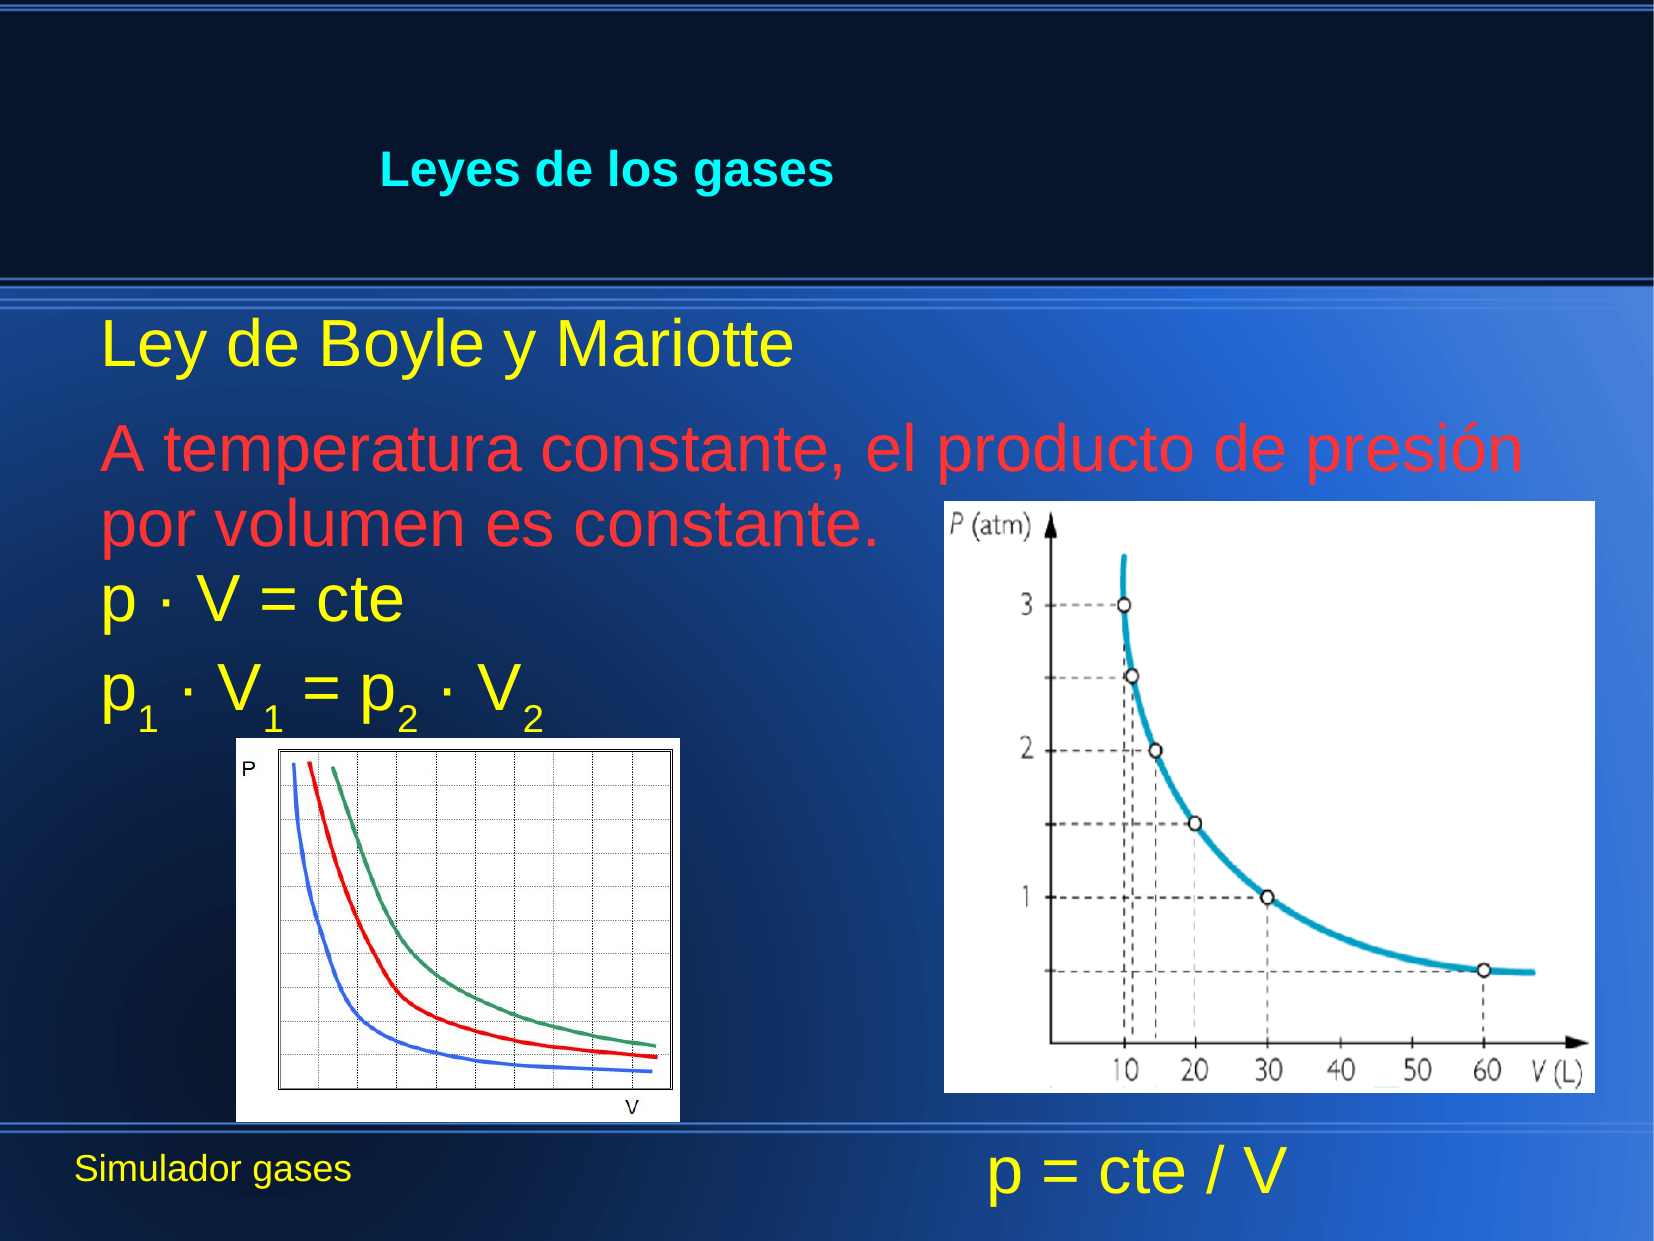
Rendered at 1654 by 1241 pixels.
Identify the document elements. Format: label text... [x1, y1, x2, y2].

list p1 · V1 = p2 · V2 [29, 649, 562, 757]
text_box Simulador gases [59, 1139, 389, 1211]
picture [0, 0, 1654, 1241]
list A temperatura constante, el producto de presión por volumen es constante. [29, 411, 1625, 562]
list p = cte / V [915, 1133, 1359, 1241]
list p · V = cte [29, 561, 473, 649]
list Ley de Boyle y Mariotte [29, 306, 1329, 411]
title Leyes de los gases [32, 118, 1182, 220]
